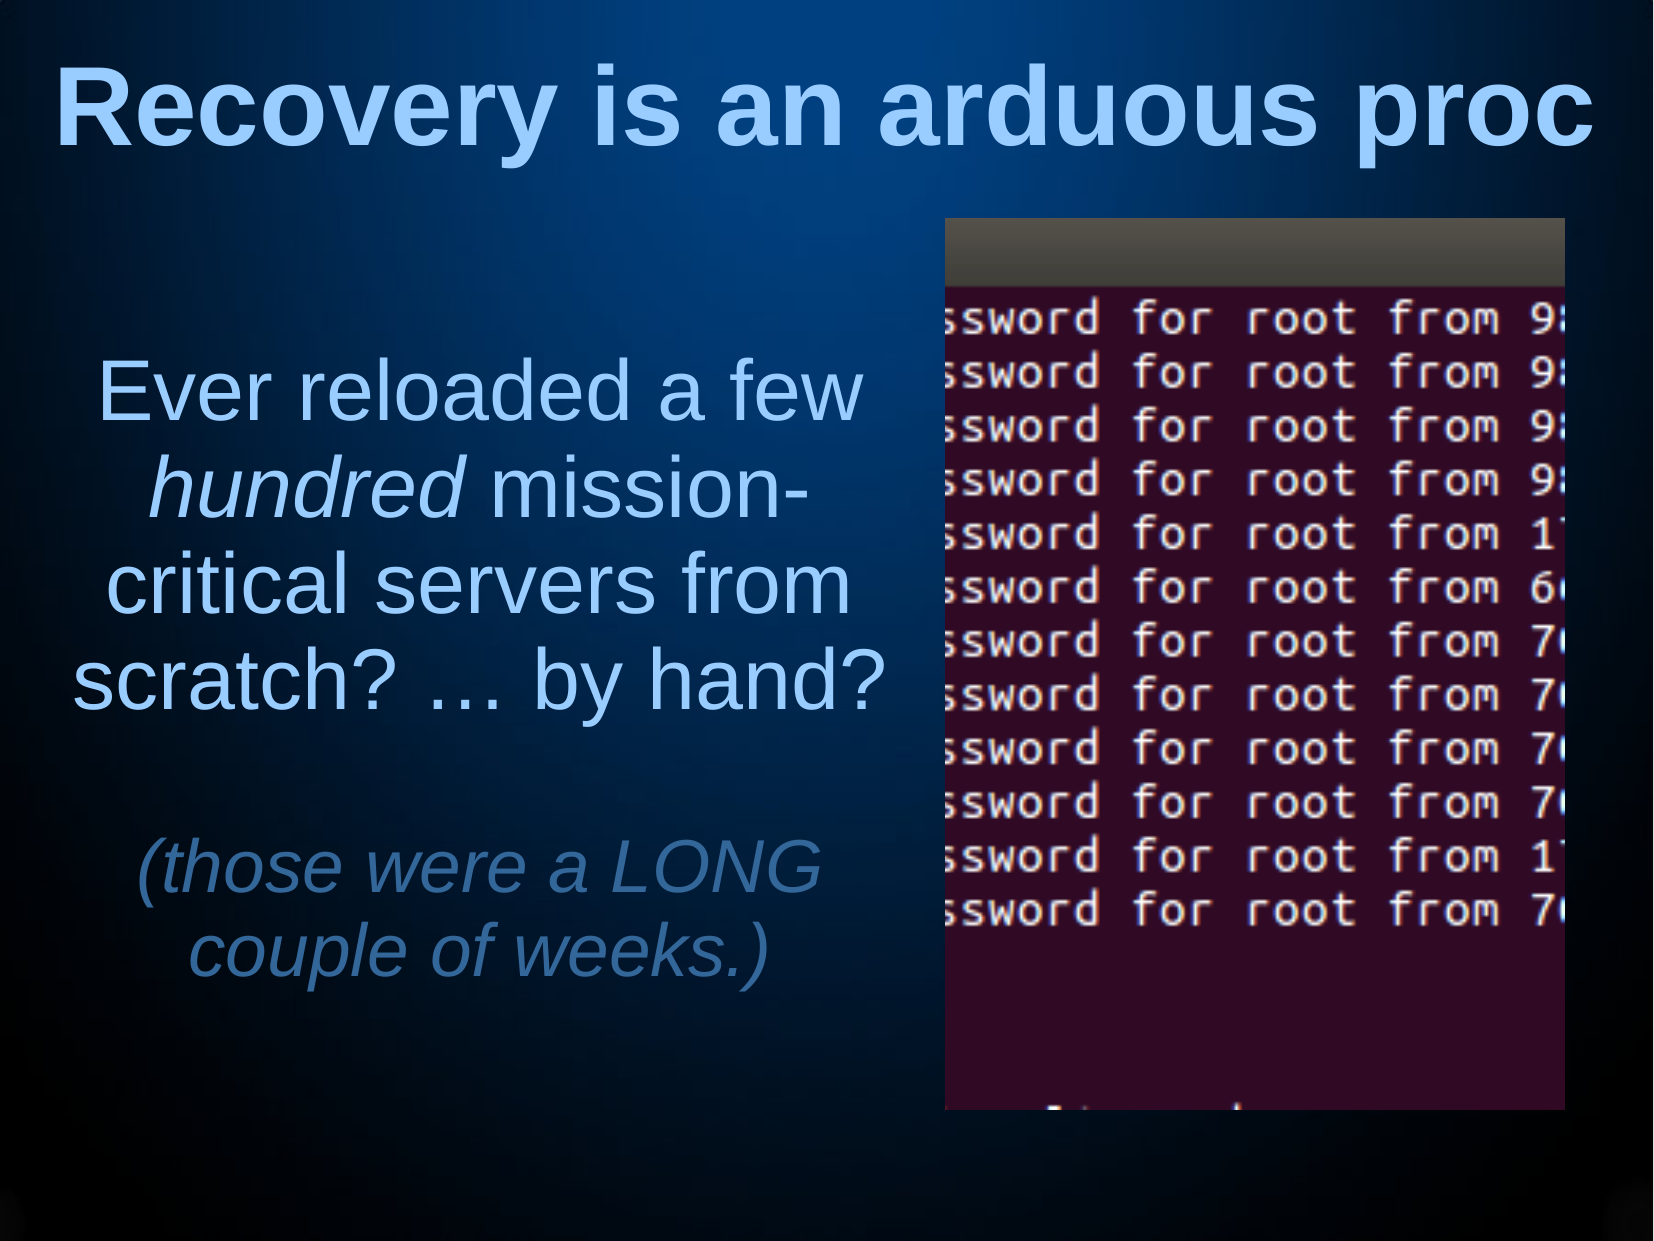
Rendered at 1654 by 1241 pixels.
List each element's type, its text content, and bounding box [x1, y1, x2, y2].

title Ever reloaded a few hundred mission-critical servers from scratch? … by hand? (those were a LONG couple of weeks.) [60, 225, 901, 1111]
picture [0, 0, 1654, 1241]
title Recovery is an arduous proc [0, 2, 1651, 211]
